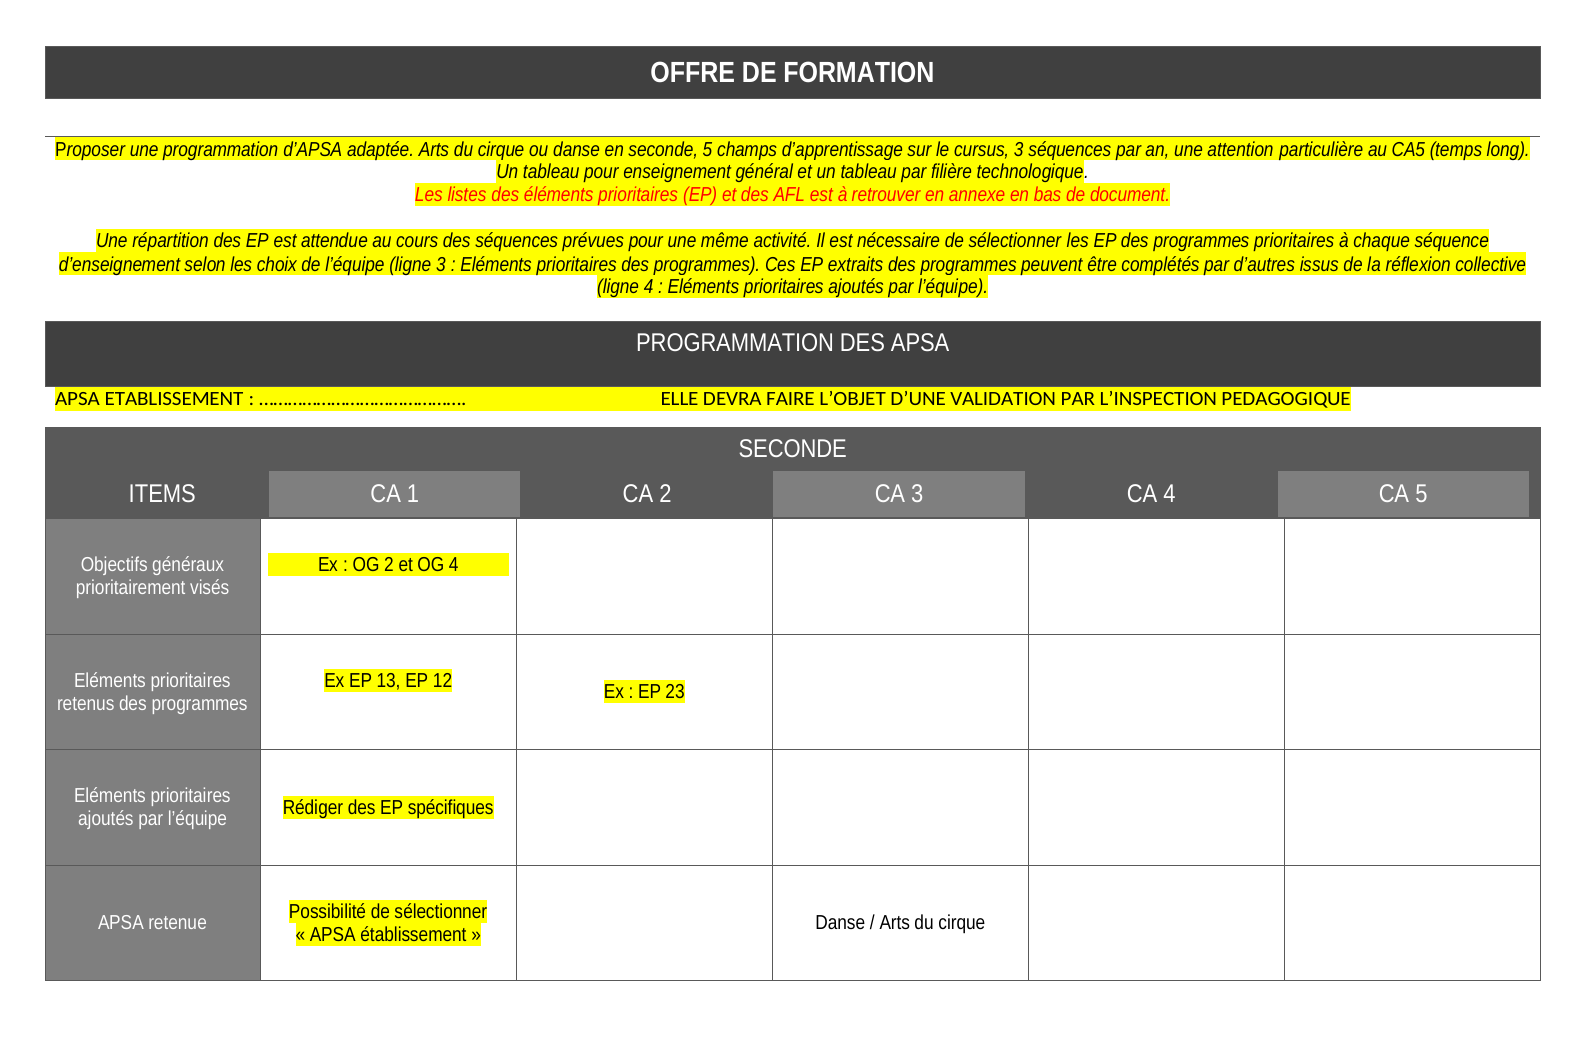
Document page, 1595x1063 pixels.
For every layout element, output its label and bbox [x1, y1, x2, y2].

picture [32, 45, 1555, 1038]
